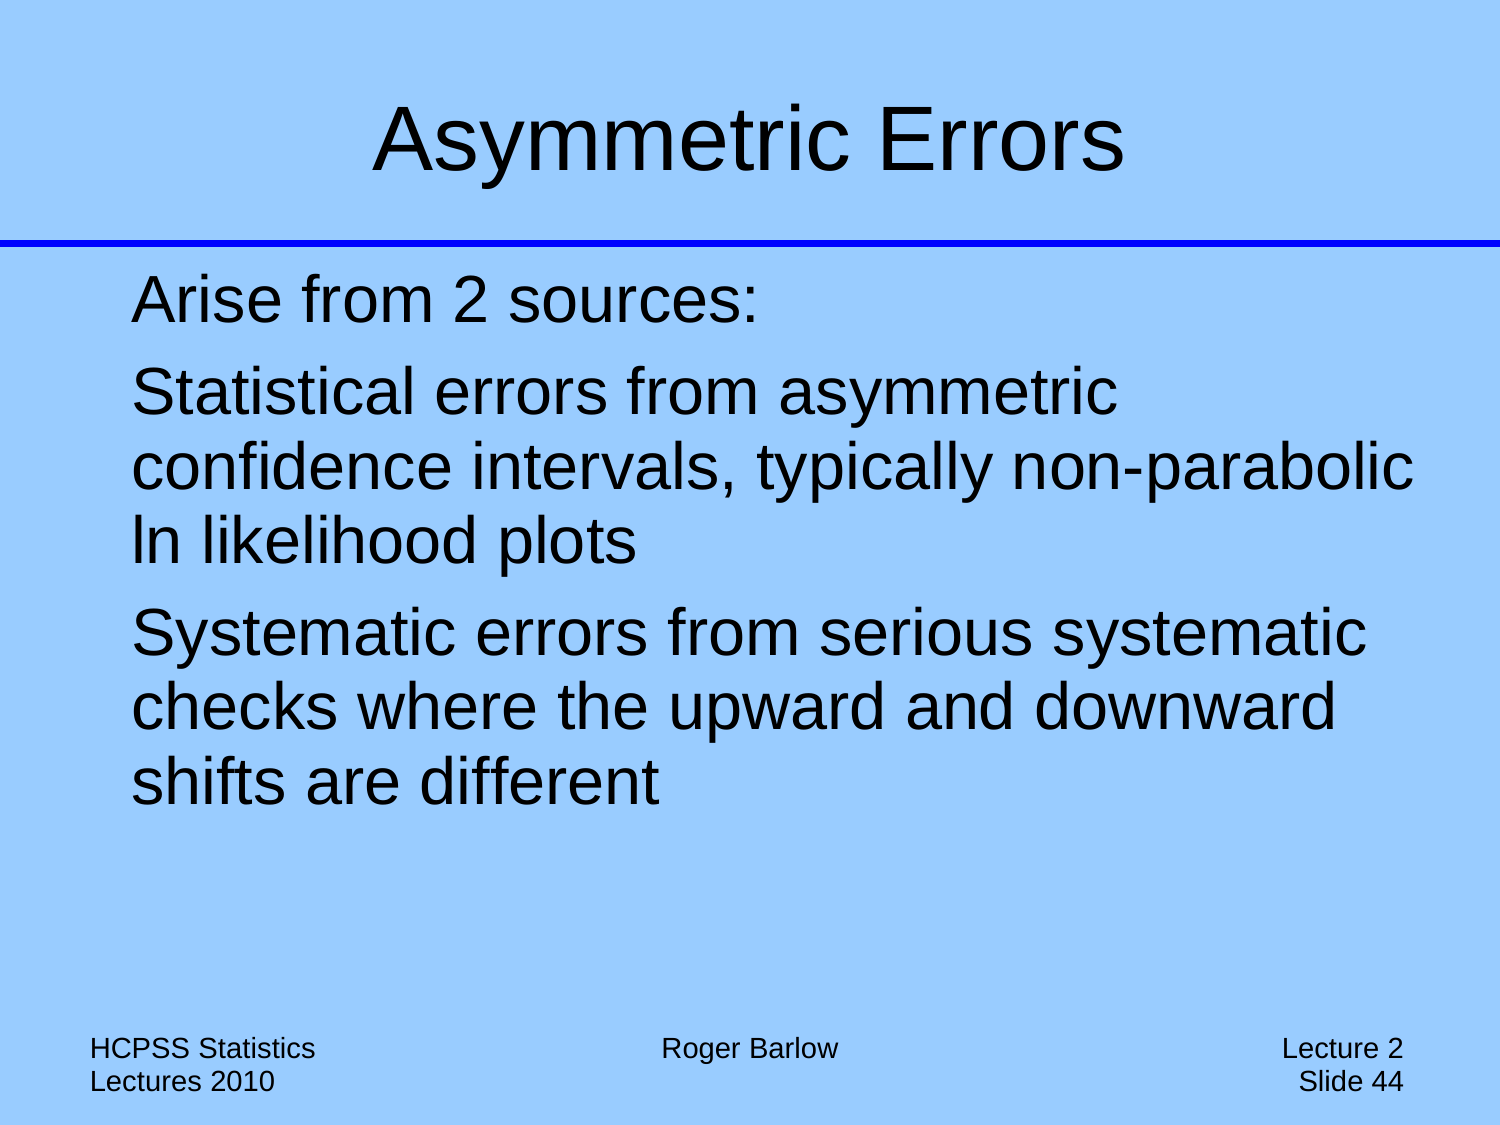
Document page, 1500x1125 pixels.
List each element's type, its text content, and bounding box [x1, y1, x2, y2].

title Asymmetric Errors [75, 52, 1426, 226]
list Arise from 2 sources: Statistical errors from asymmetric confidence intervals, typically non-parabolic ln likelihood plots Systematic errors from serious systematic checks where the upward and downward shifts are different [75, 262, 1426, 991]
